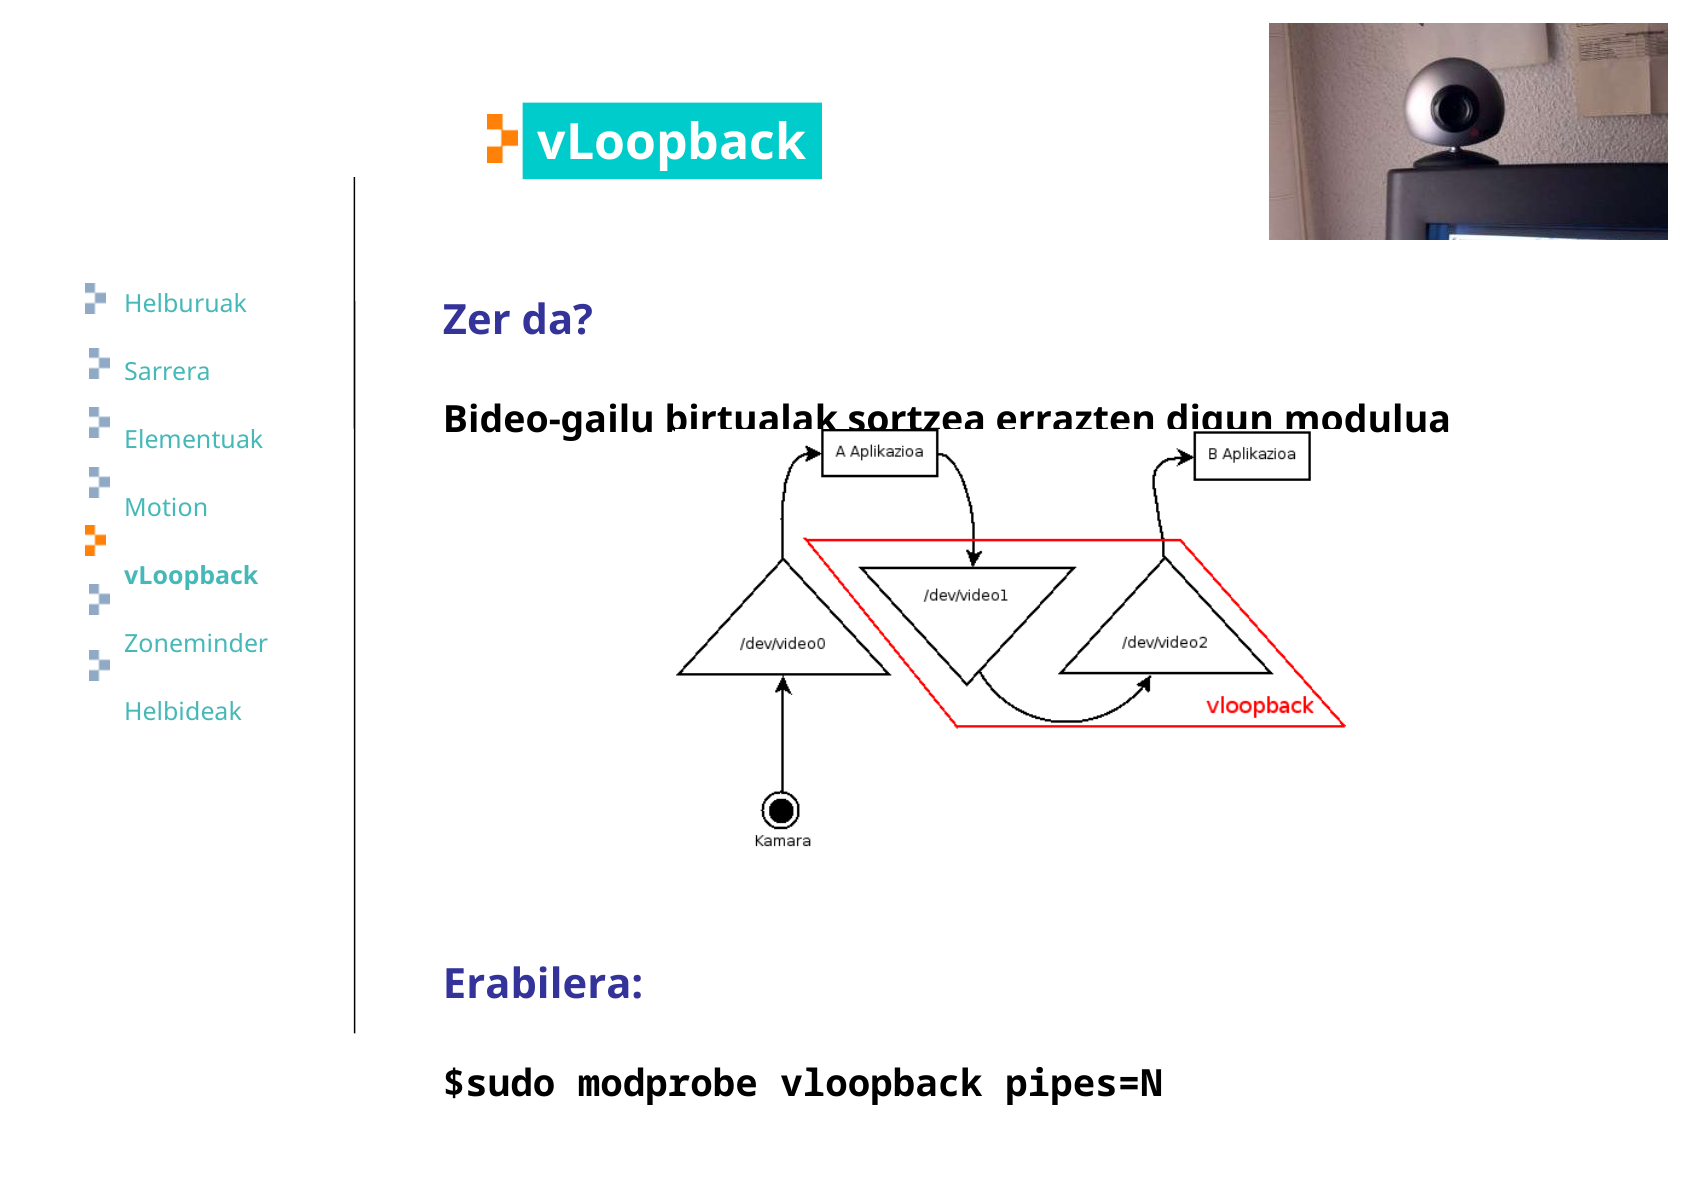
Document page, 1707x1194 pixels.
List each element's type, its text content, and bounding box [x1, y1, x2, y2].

picture [89, 584, 110, 615]
text_box vLoopback [522, 102, 822, 180]
picture [85, 525, 106, 556]
picture [89, 348, 110, 379]
picture [89, 650, 110, 681]
picture [85, 283, 106, 314]
picture [89, 467, 110, 498]
picture [1269, 23, 1668, 240]
text_box Zer da? Bideo-gailu birtualak sortzea errazten digun modulua Erabilera: $sudo modprobe vloopback pipes=N [428, 281, 1634, 1167]
picture [89, 407, 110, 438]
picture [487, 114, 518, 163]
text_box Helburuak Sarrera Elementuak Motion vLoopback Zoneminder Helbideak [109, 277, 370, 770]
picture [675, 429, 1346, 857]
